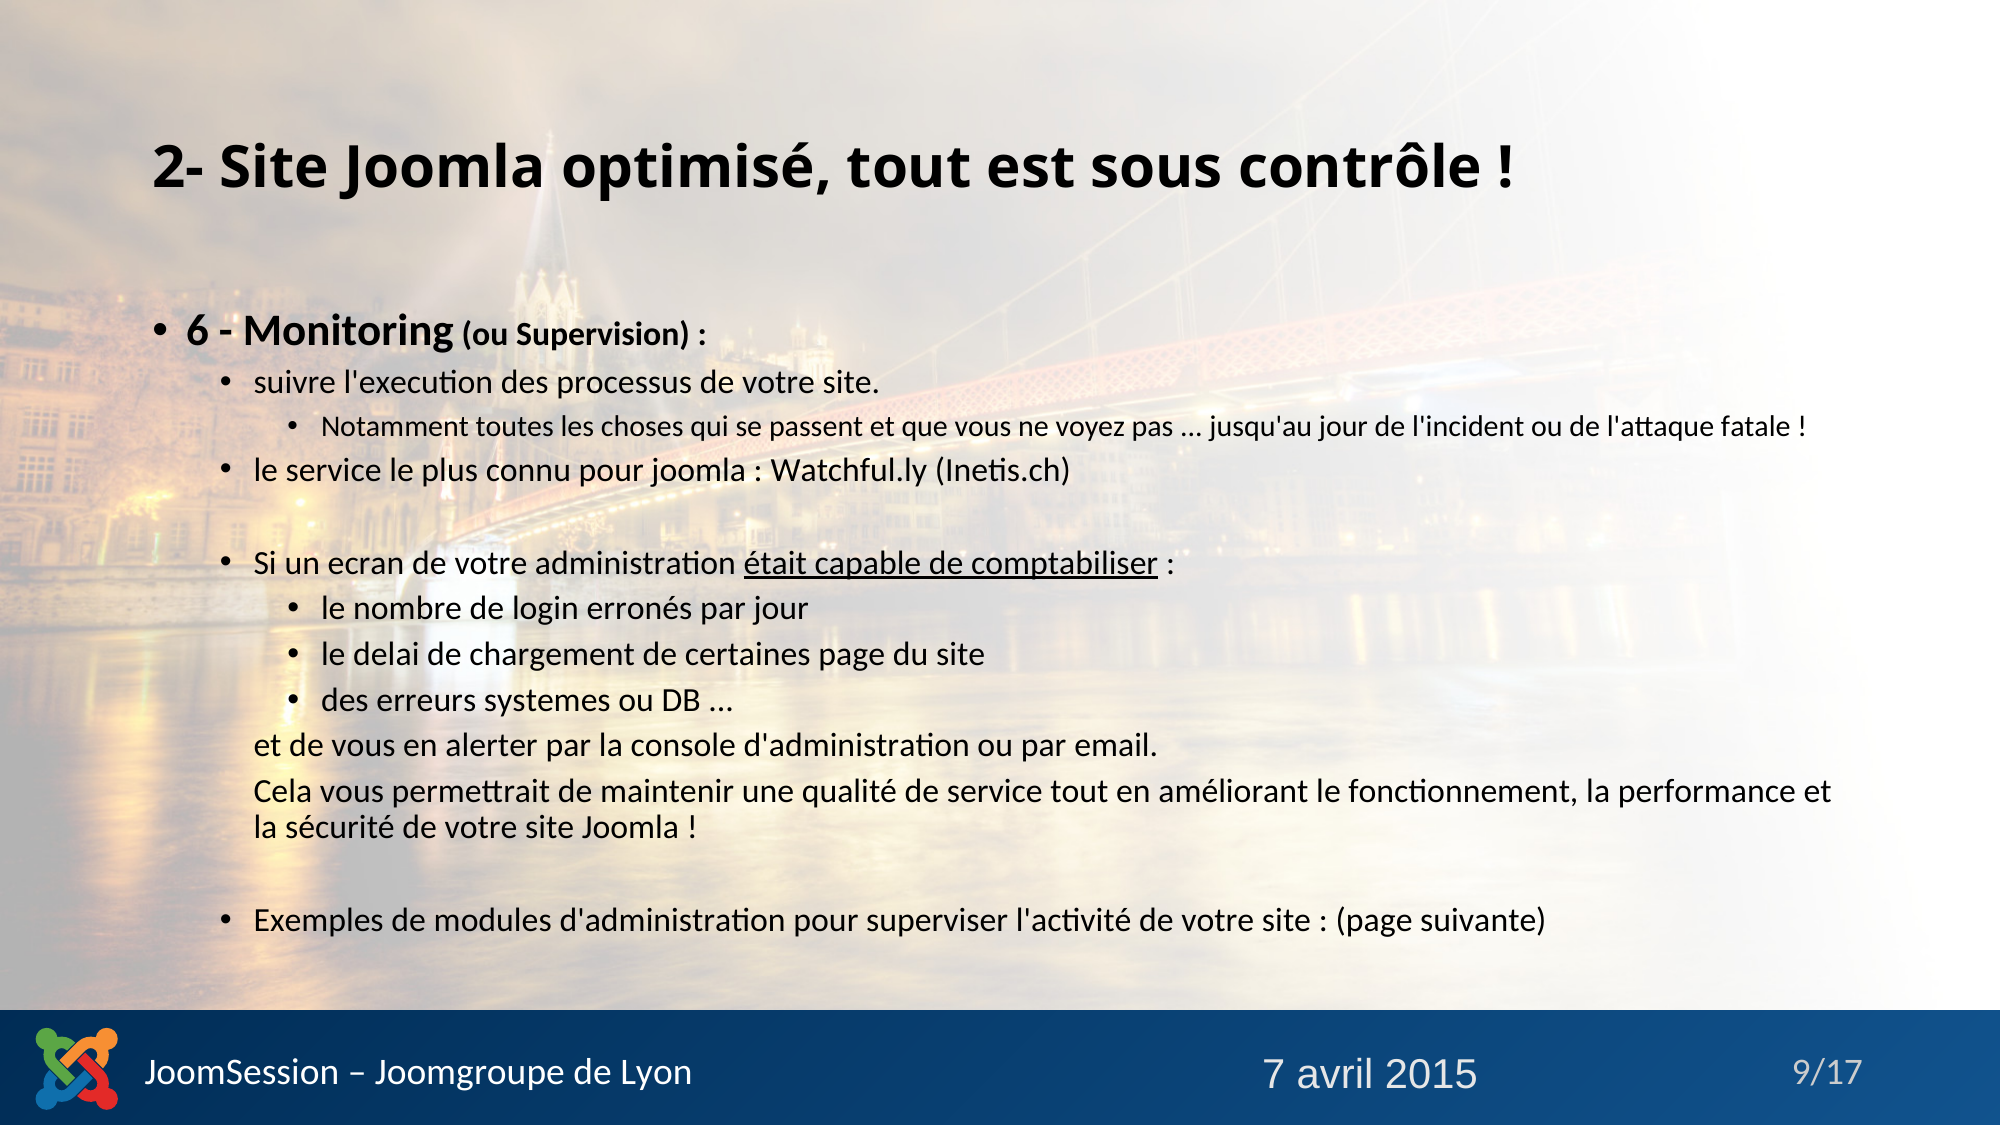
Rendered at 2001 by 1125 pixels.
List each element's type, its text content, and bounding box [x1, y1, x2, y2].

list 6 - Monitoring (ou Supervision) : suivre l'execution des processus de votre site. Notamment toutes les choses qui se passent et que vous ne voyez pas ... jusqu'au jour de l'incident ou de l'attaque fatale ! le service le plus connu pour joomla : Watchful.ly (Inetis.ch) Si un ecran de votre administration était capable de comptabiliser : le nombre de login erronés par jour le delai de chargement de certaines page du site des erreurs systemes ou DB ... et de vous en alerter par la console d'administration ou par email. Cela vous permettrait de maintenir une qualité de service tout en améliorant le fonctionnement, la performance et la sécurité de votre site Joomla ! Exemples de modules d'administration pour superviser l'activité de votre site : (page suivante) [137, 299, 1863, 952]
picture [0, 0, 2001, 1125]
title 2- Site Joomla optimisé, tout est sous contrôle ! [137, 59, 1863, 278]
